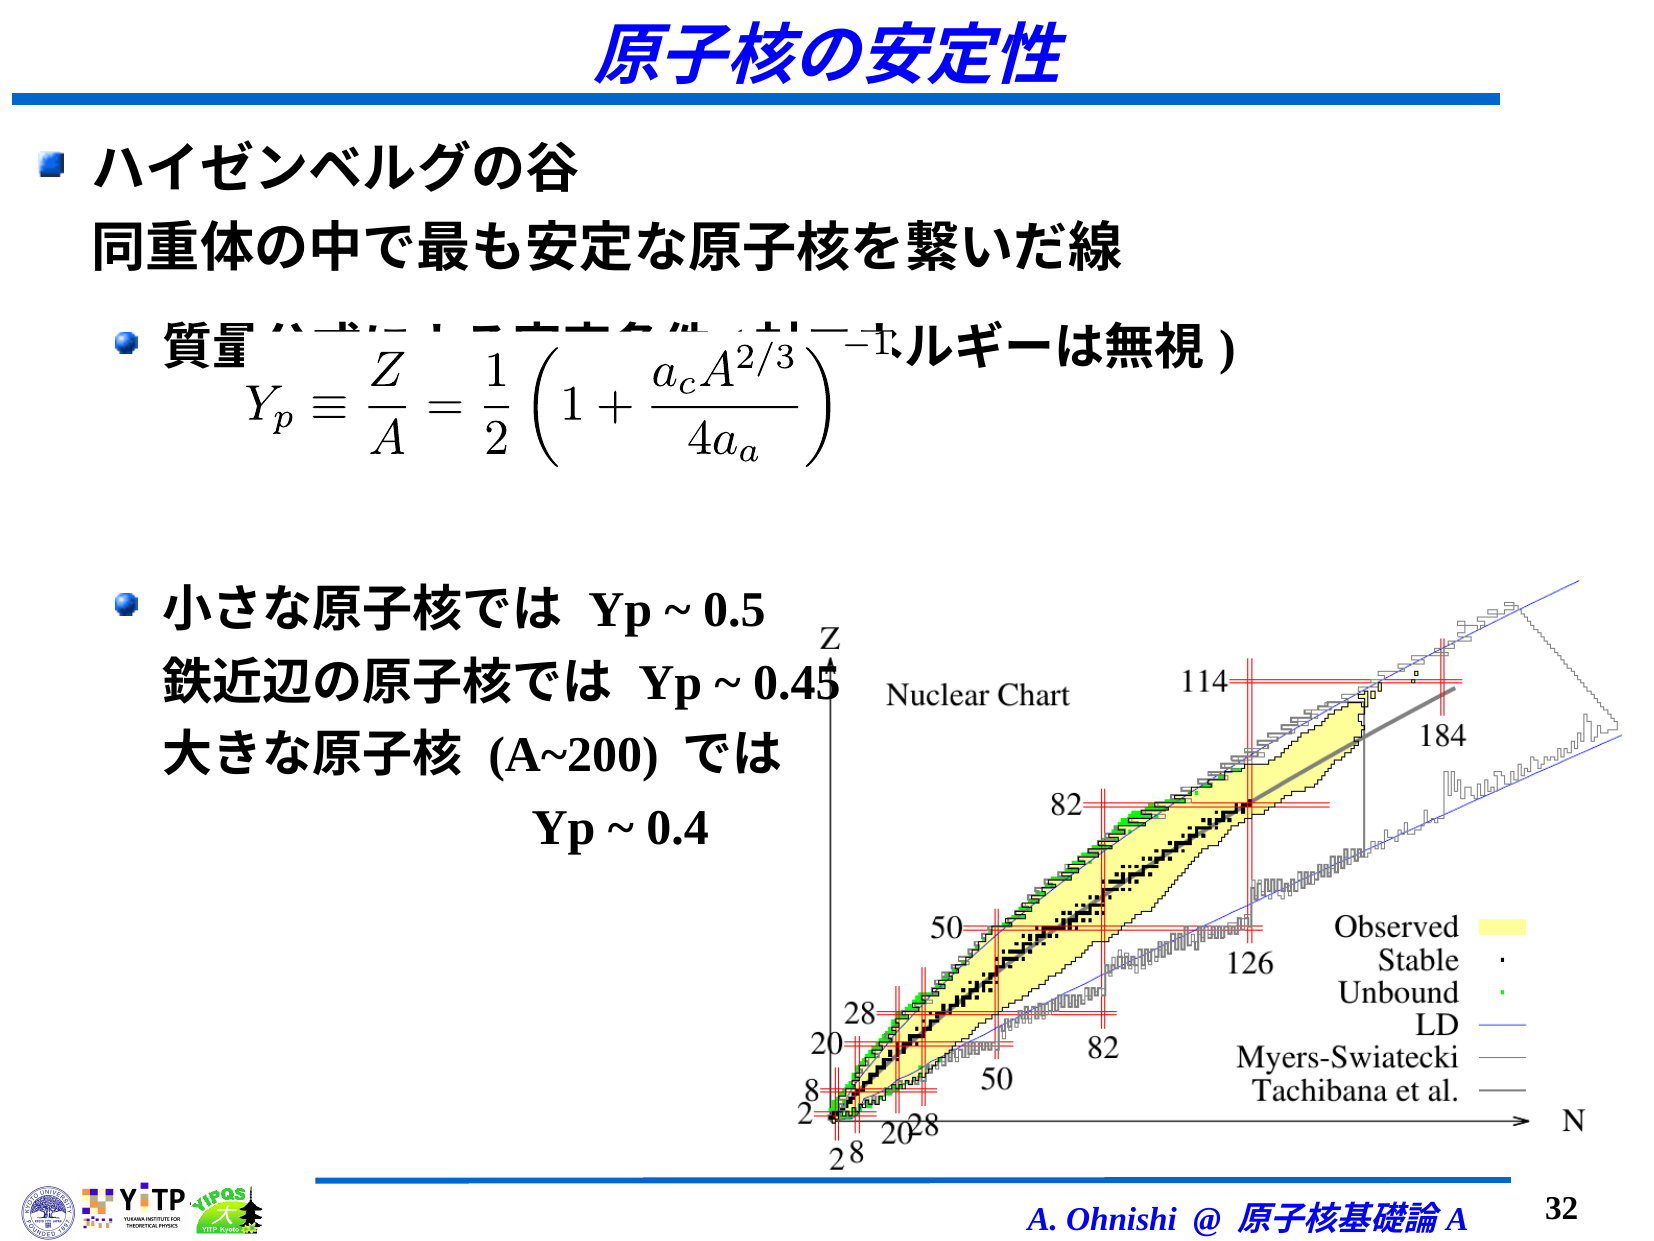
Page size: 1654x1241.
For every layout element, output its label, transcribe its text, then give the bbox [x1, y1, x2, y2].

title 原子核の安定性 [0, 0, 1654, 99]
picture [20, 1185, 76, 1241]
list ハイゼンベルグの谷 同重体の中で最も安定な原子核を繋いだ線 質量公式による安定条件(対エネルギーは無視) 小さな原子核では Yp ~ 0.5 鉄近辺の原子核では Yp ~ 0.45 大きな原子核 (A~200) では Yp ~ 0.4 [20, 124, 1621, 1137]
picture [77, 1179, 263, 1234]
text_box [244, 330, 892, 467]
picture [767, 555, 1622, 1176]
